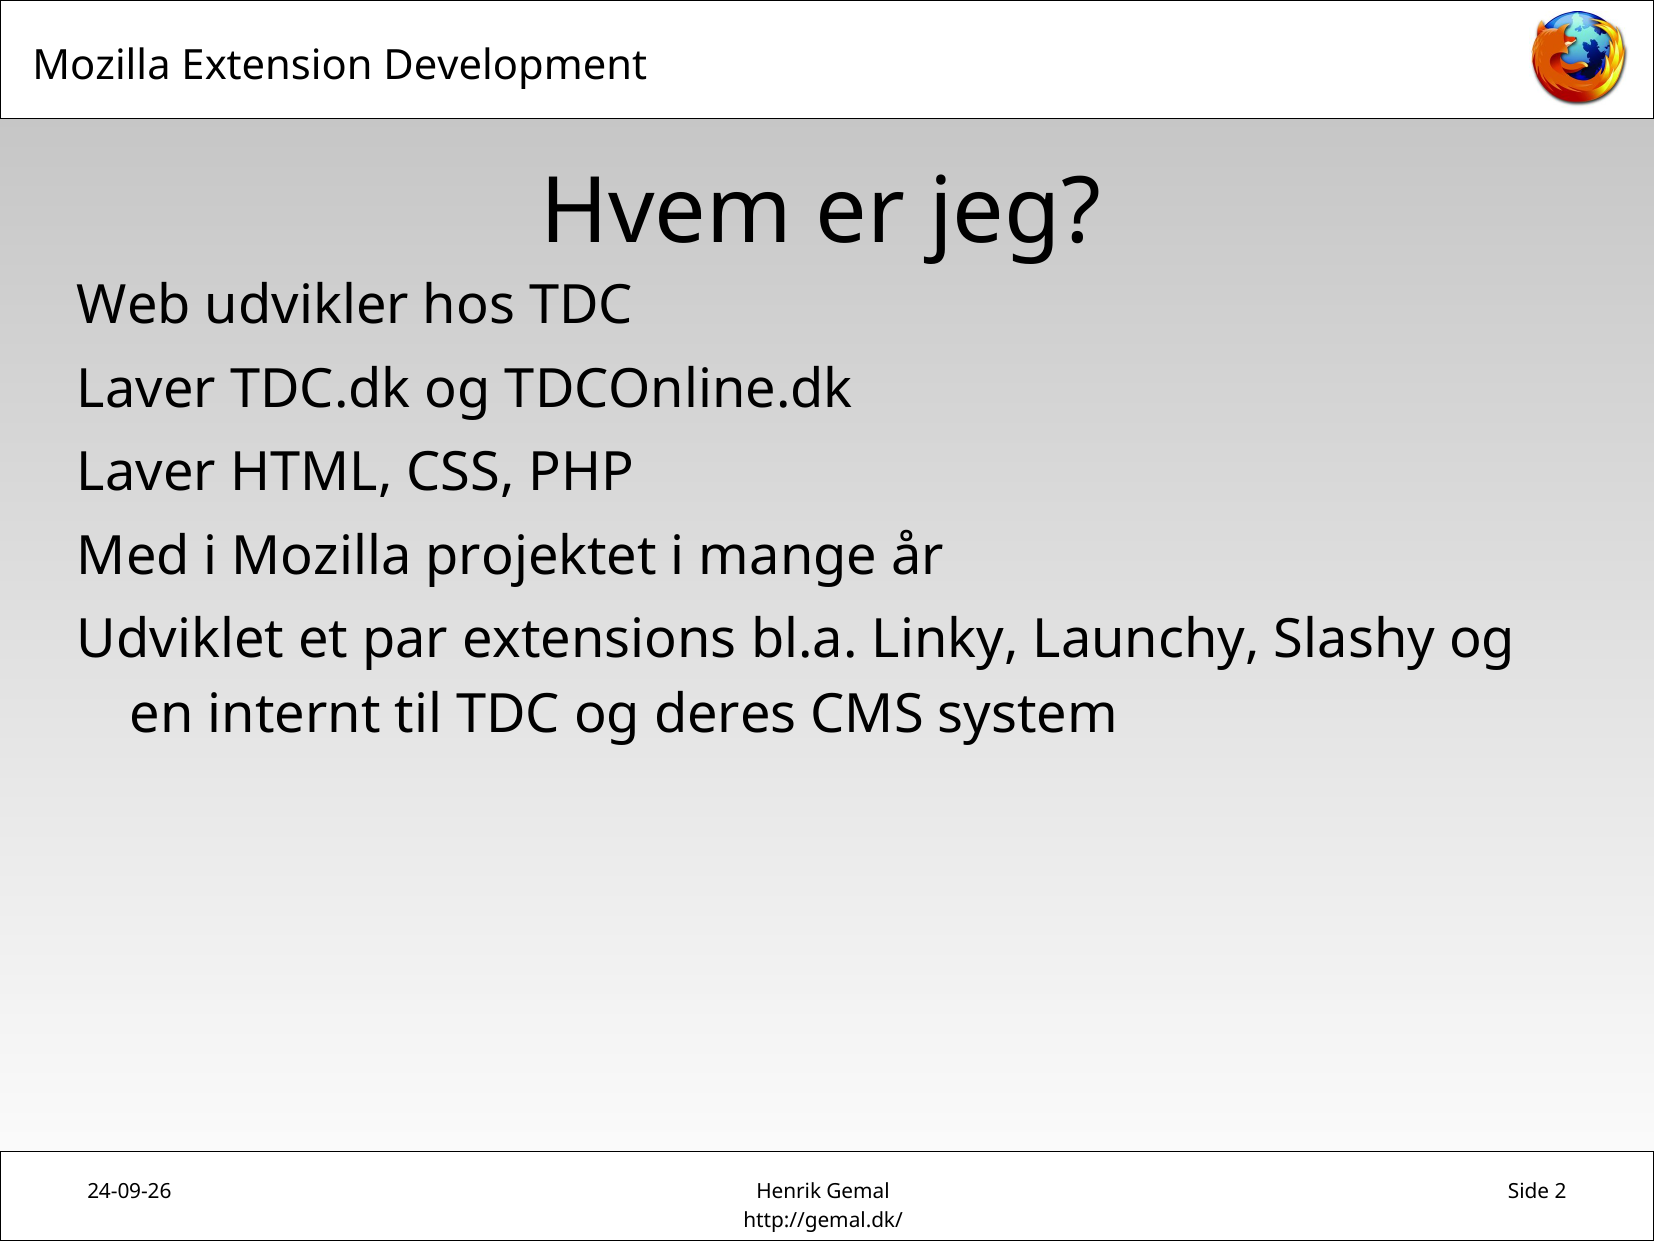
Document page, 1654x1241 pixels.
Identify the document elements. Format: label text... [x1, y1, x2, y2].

picture [1529, 11, 1630, 108]
list Web udvikler hos TDC Laver TDC.dk og TDCOnline.dk Laver HTML, CSS, PHP Med i Mozilla projektet i mange år Udviklet et par extensions bl.a. Linky, Launchy, Slashy og en internt til TDC og deres CMS system [59, 265, 1595, 1152]
title Hvem er jeg? [76, 147, 1565, 265]
